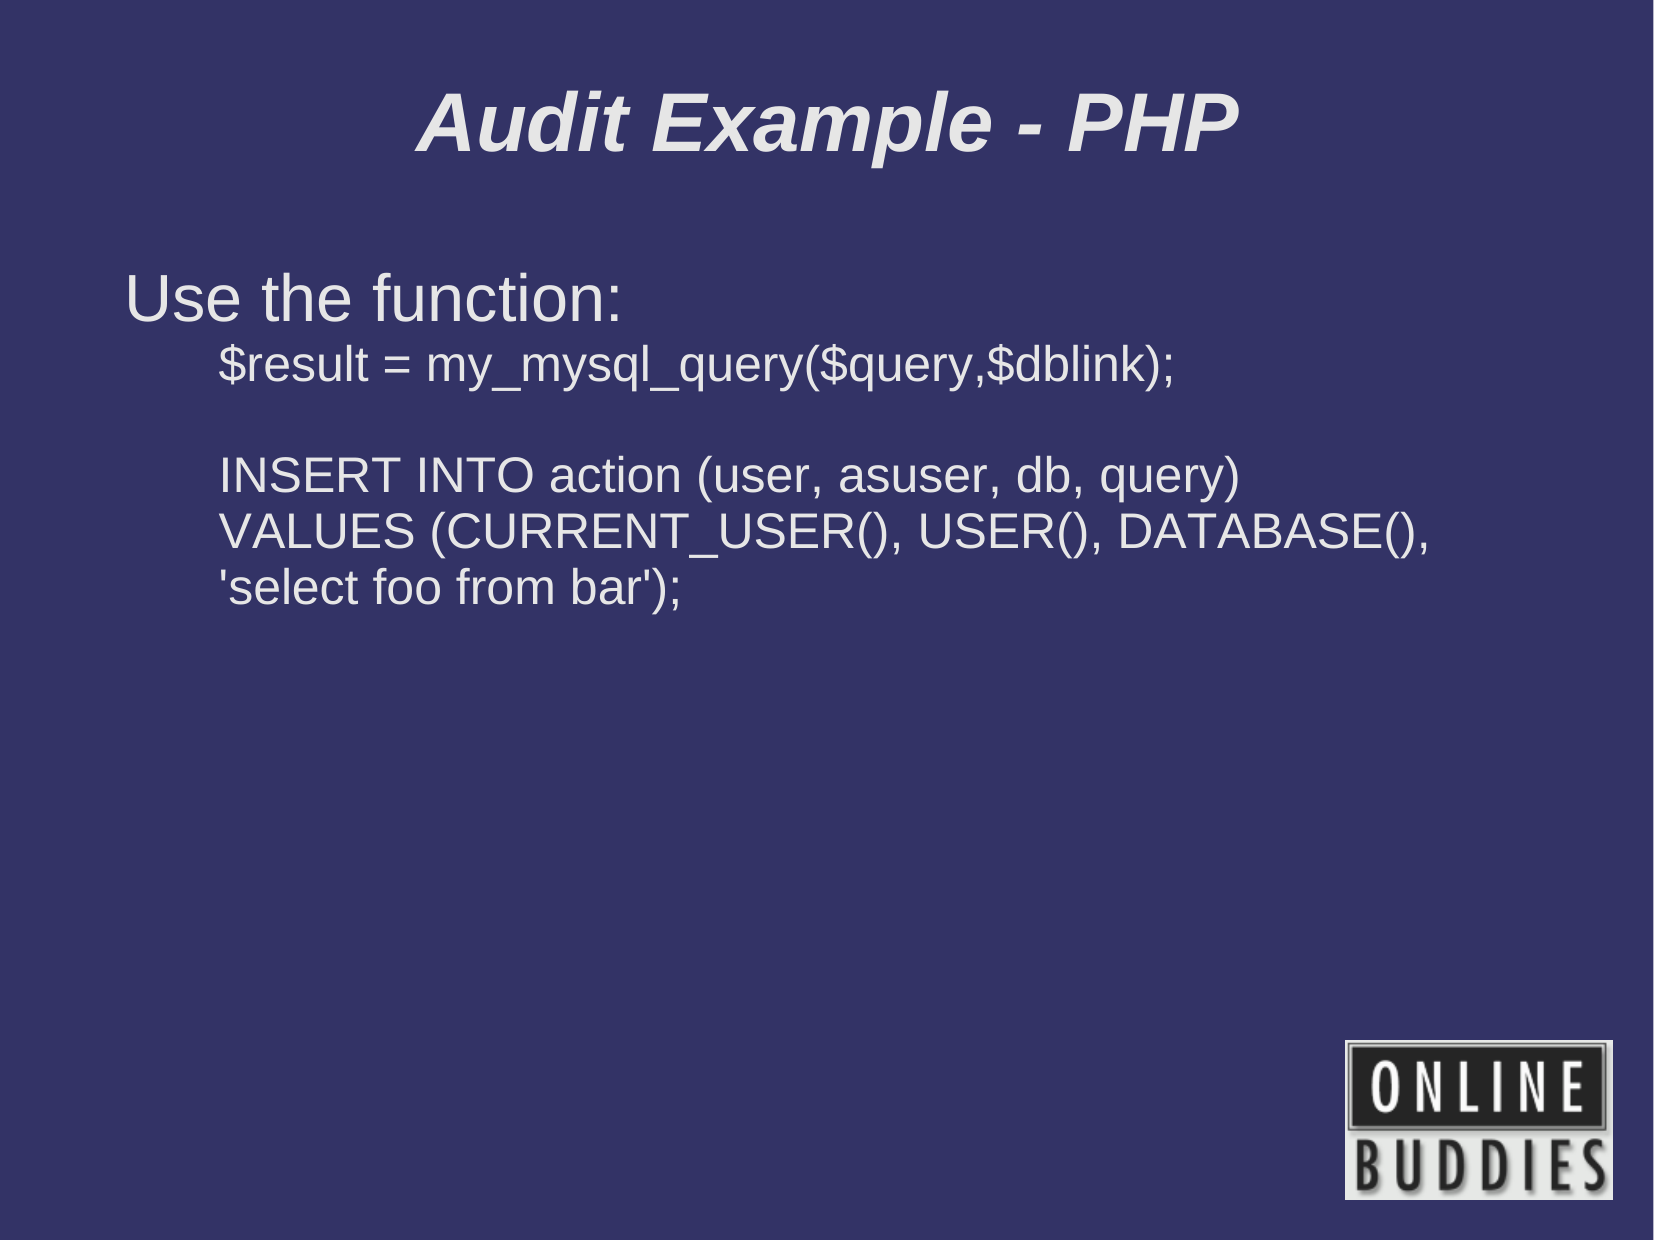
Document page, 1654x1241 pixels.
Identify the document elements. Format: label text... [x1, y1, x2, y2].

title Audit Example - PHP [121, 19, 1534, 227]
picture [1345, 1040, 1613, 1200]
list Use the function: $result = my_mysql_query($query,$dblink); INSERT INTO action (user, asuser, db, query) VALUES (CURRENT_USER(), USER(), DATABASE(), 'select foo from bar'); [112, 186, 1504, 968]
